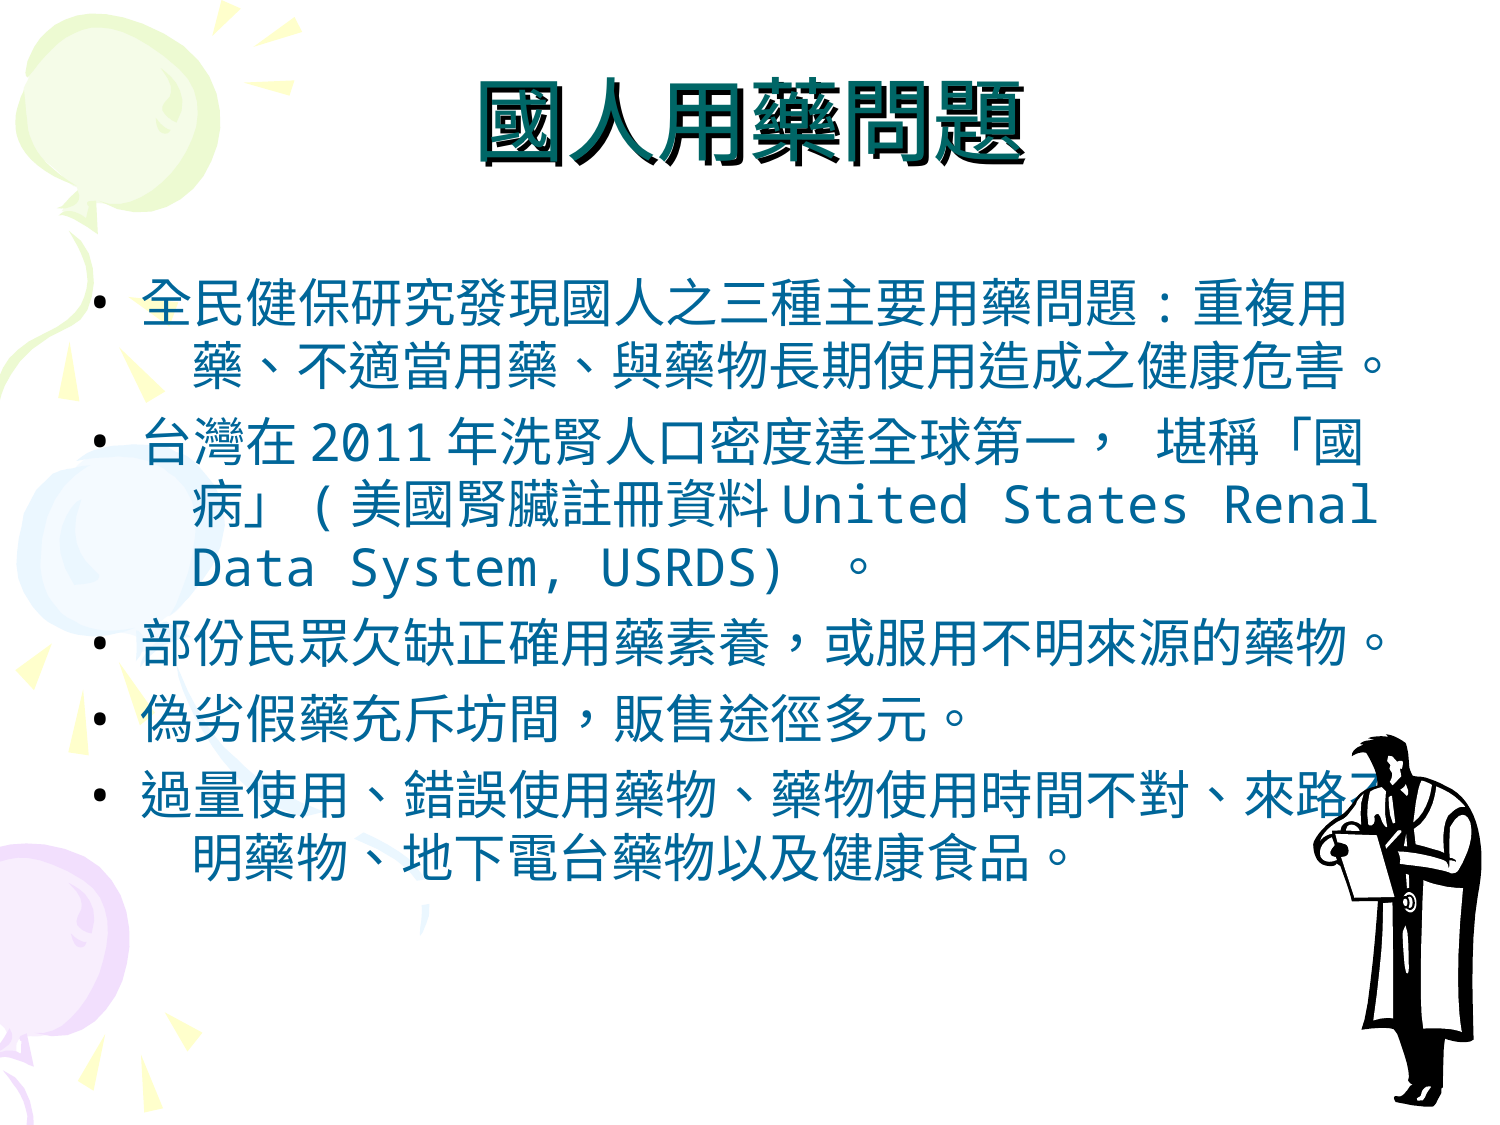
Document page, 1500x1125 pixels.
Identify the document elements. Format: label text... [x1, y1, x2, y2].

picture [1326, 803, 1338, 812]
list 全民健保研究發現國人之三種主要用藥問題:重複用藥、不適當用藥、與藥物長期使用造成之健康危害。 台灣在2011年洗腎人口密度達全球第一， 堪稱「國病」(美國腎臟註冊資料United States Renal Data System, USRDS) 。 部份民眾欠缺正確用藥素養，或服用不明來源的藥物。 偽劣假藥充斥坊間，販售途徑多元。 過量使用、錯誤使用藥物、藥物使用時間不對、來路不明藥物、地下電台藥物以及健康食品。 [75, 262, 1426, 994]
picture [1313, 734, 1488, 1108]
title 國人用藥問題 [72, 16, 1426, 233]
picture [1313, 785, 1327, 797]
picture [1326, 794, 1337, 799]
picture [1327, 779, 1335, 786]
